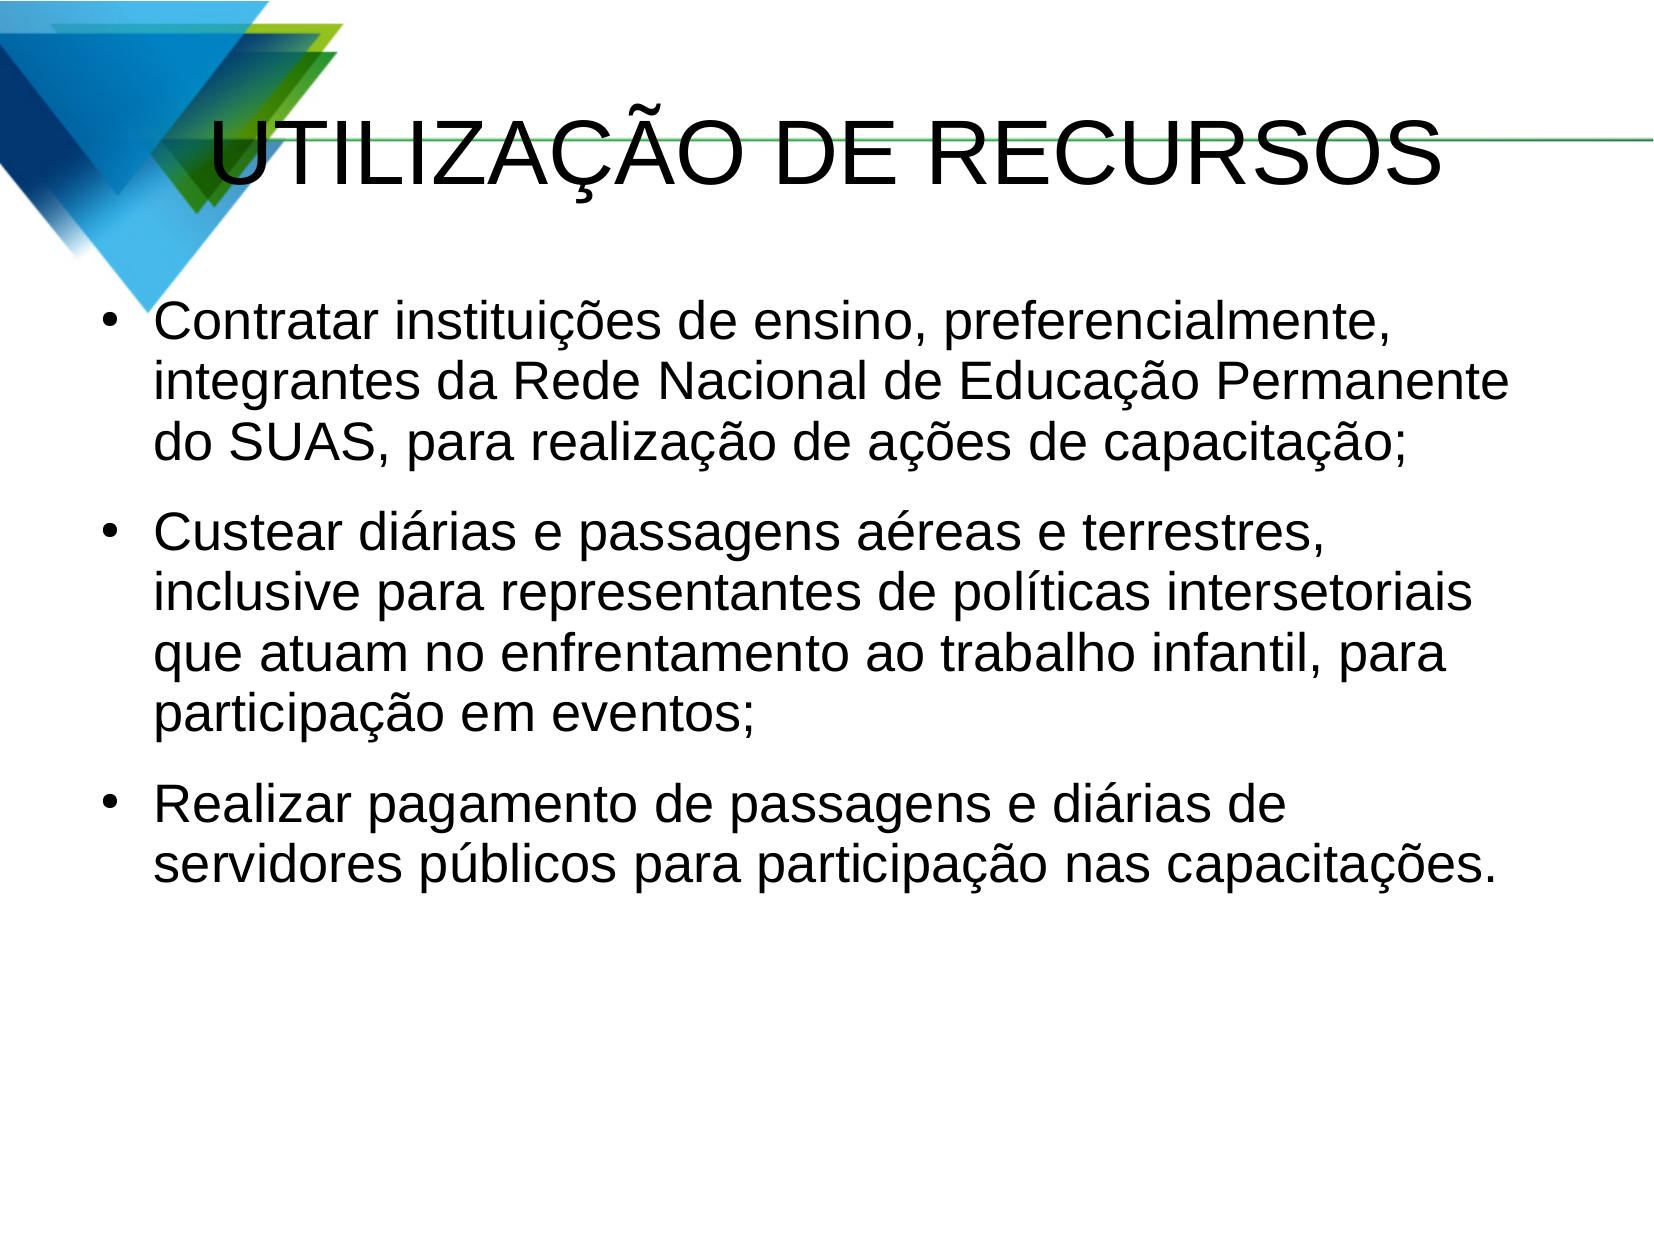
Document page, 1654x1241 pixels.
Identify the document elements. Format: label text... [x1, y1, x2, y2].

picture [0, 1, 1654, 1241]
list Contratar instituições de ensino, preferencialmente, integrantes da Rede Nacional de Educação Permanente do SUAS, para realização de ações de capacitação; Custear diárias e passagens aéreas e terrestres, inclusive para representantes de políticas intersetoriais que atuam no enfrentamento ao trabalho infantil, para participação em eventos; Realizar pagamento de passagens e diárias de servidores públicos para participação nas capacitações. [82, 290, 1538, 1109]
title UTILIZAÇÃO DE RECURSOS [82, 56, 1571, 250]
